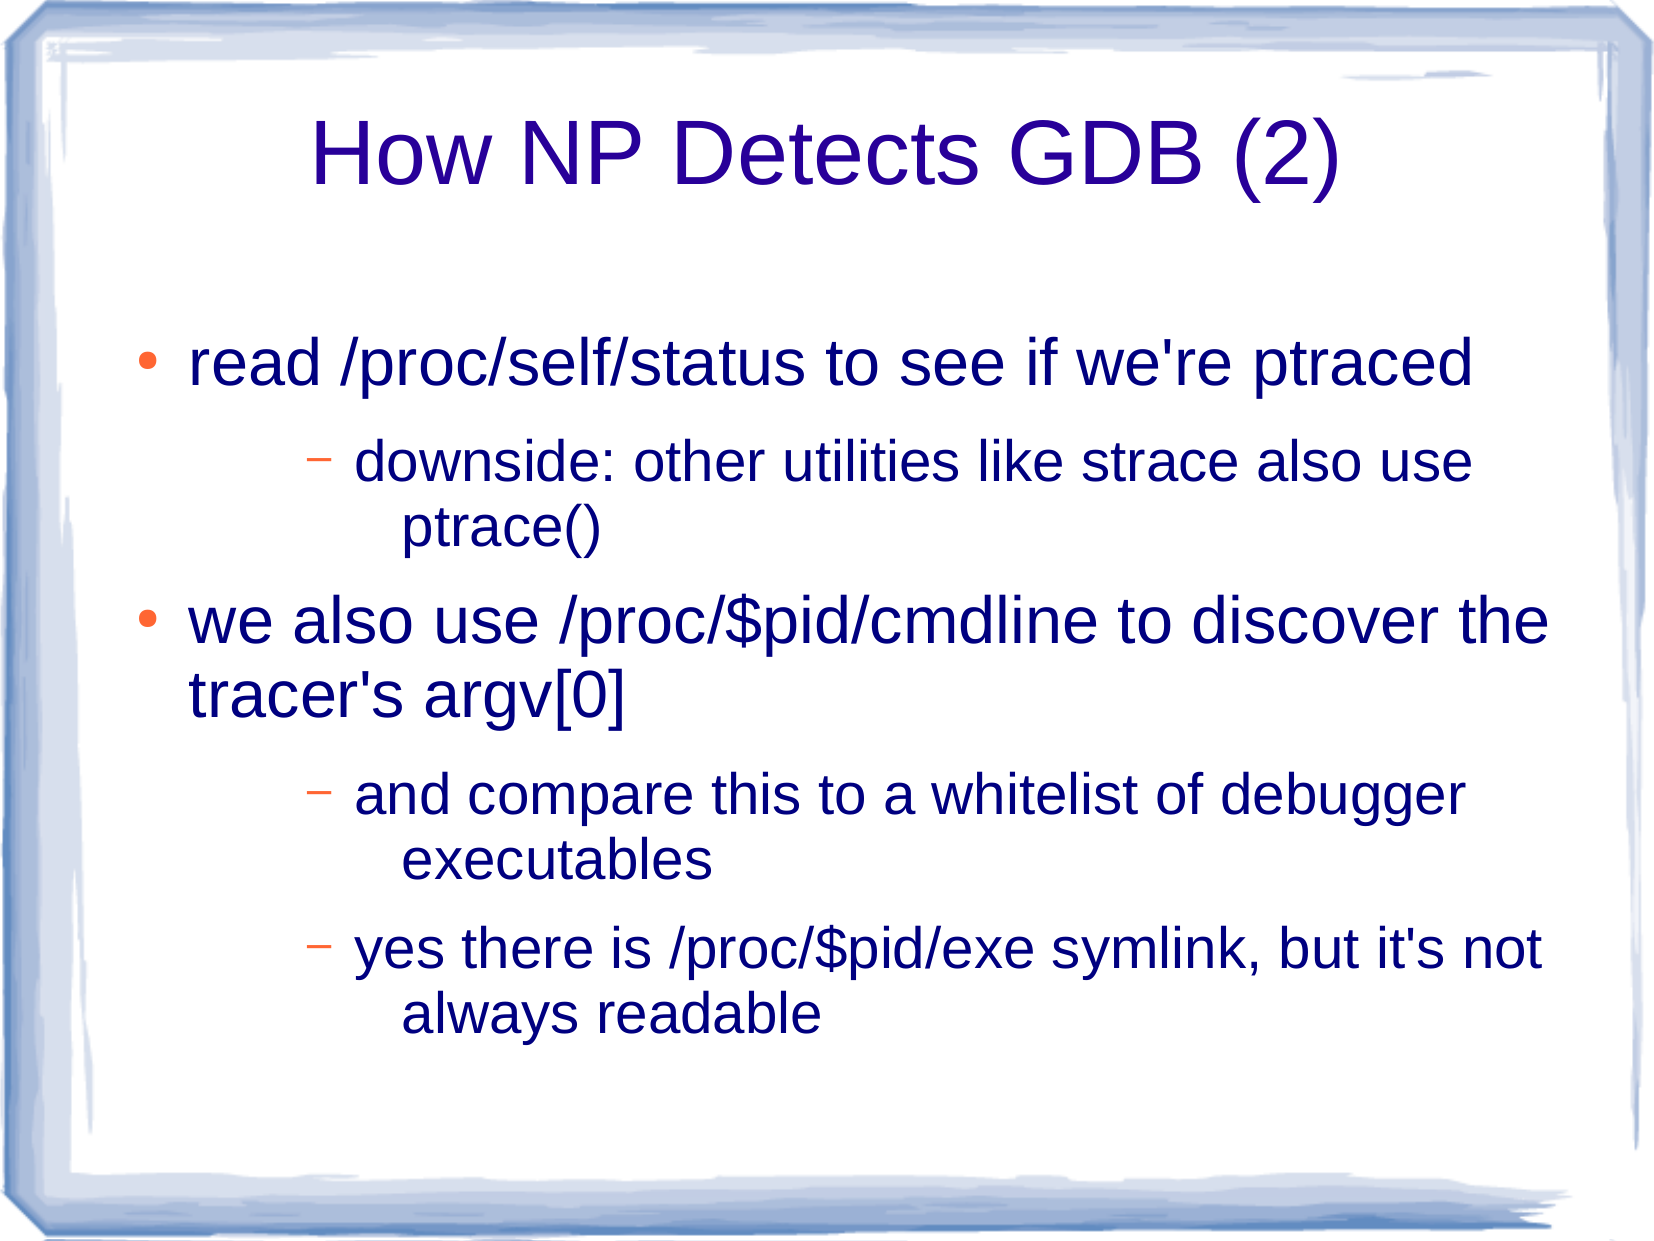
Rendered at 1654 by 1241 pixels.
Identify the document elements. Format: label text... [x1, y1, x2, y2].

picture [0, 0, 1654, 1241]
list read /proc/self/status to see if we're ptraced downside: other utilities like strace also use ptrace() we also use /proc/$pid/cmdline to discover the tracer's argv[0] and compare this to a whitelist of debugger executables yes there is /proc/$pid/exe symlink, but it's not always readable [118, 324, 1571, 1129]
title How NP Detects GDB (2) [82, 56, 1571, 250]
